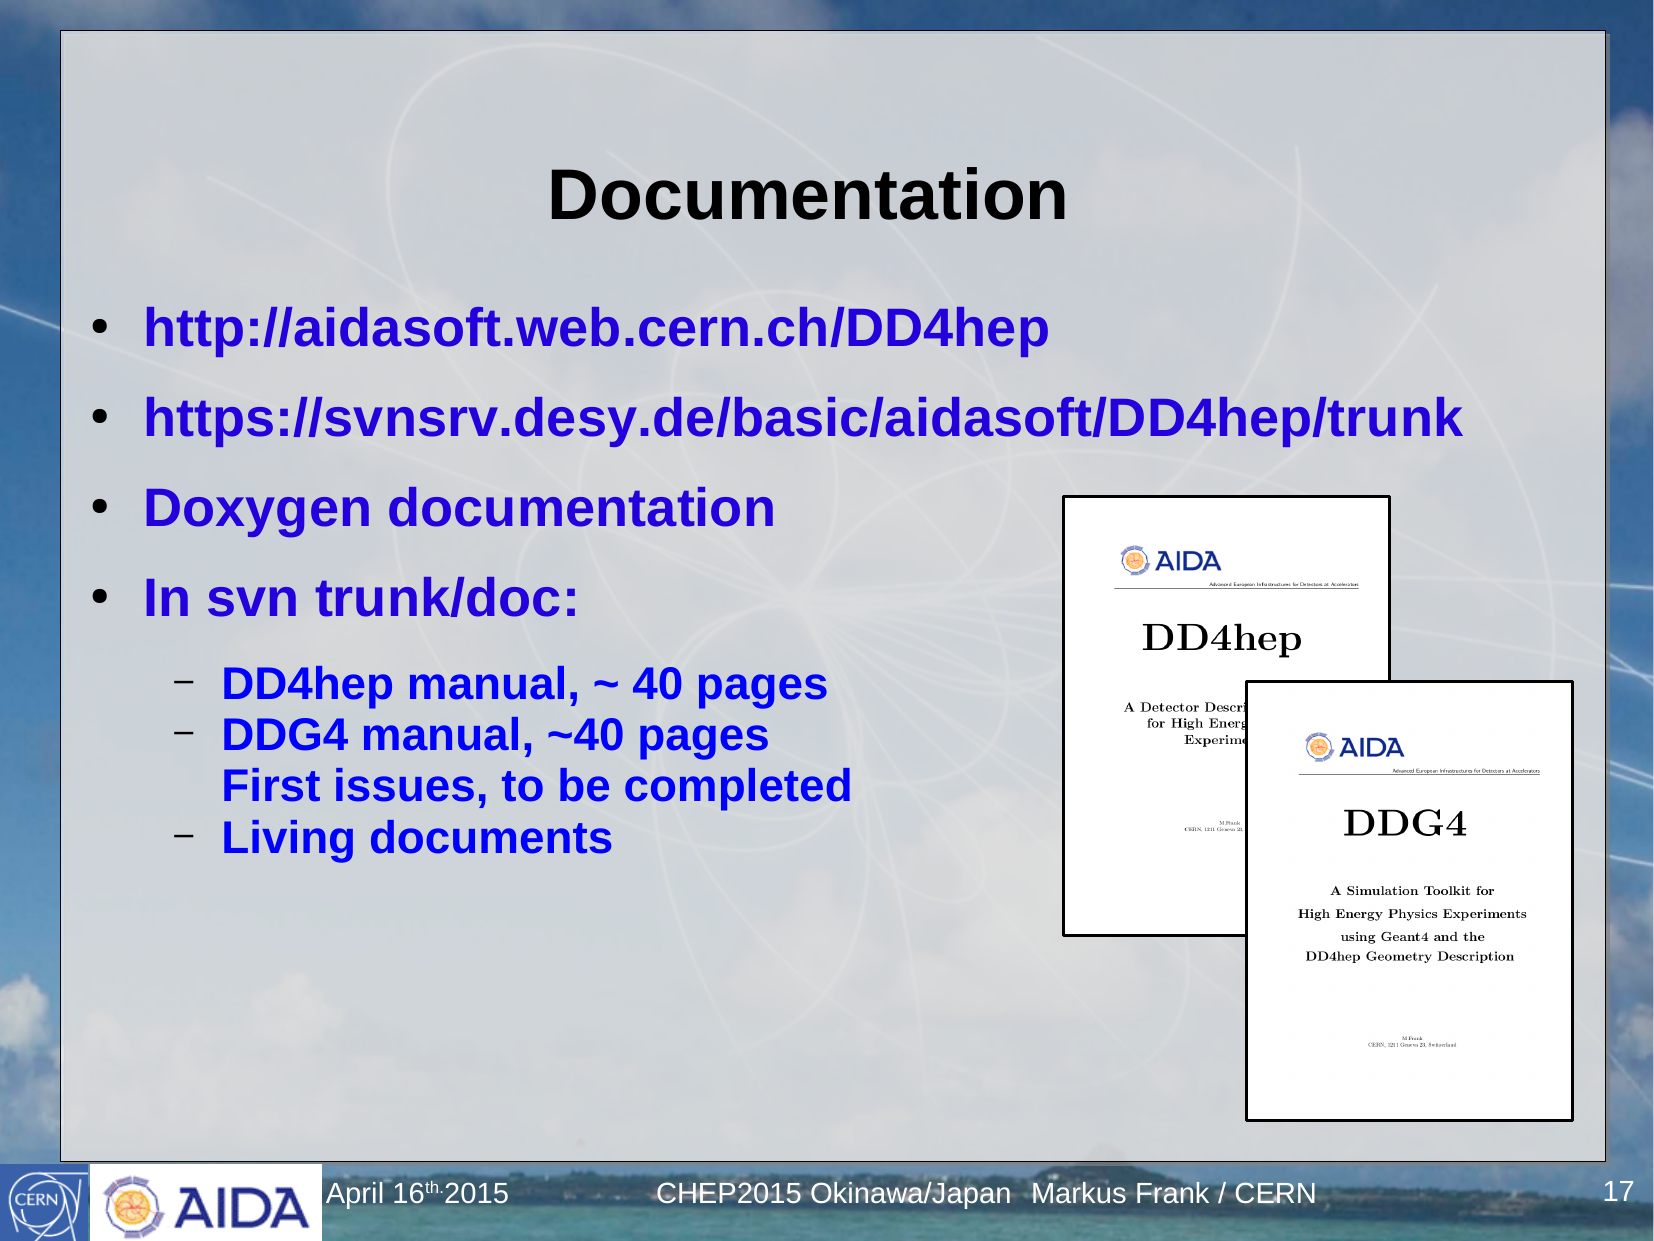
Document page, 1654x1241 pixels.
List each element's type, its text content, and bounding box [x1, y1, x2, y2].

picture [0, 0, 1654, 1241]
title Documentation [82, 90, 1536, 298]
list http://aidasoft.web.cern.ch/DD4hep https://svnsrv.desy.de/basic/aidasoft/DD4hep/trunk Doxygen documentation In svn trunk/doc: DD4hep manual, ~ 40 pages DDG4 manual, ~40 pages First issues, to be completed Living documents [72, 297, 1528, 1018]
